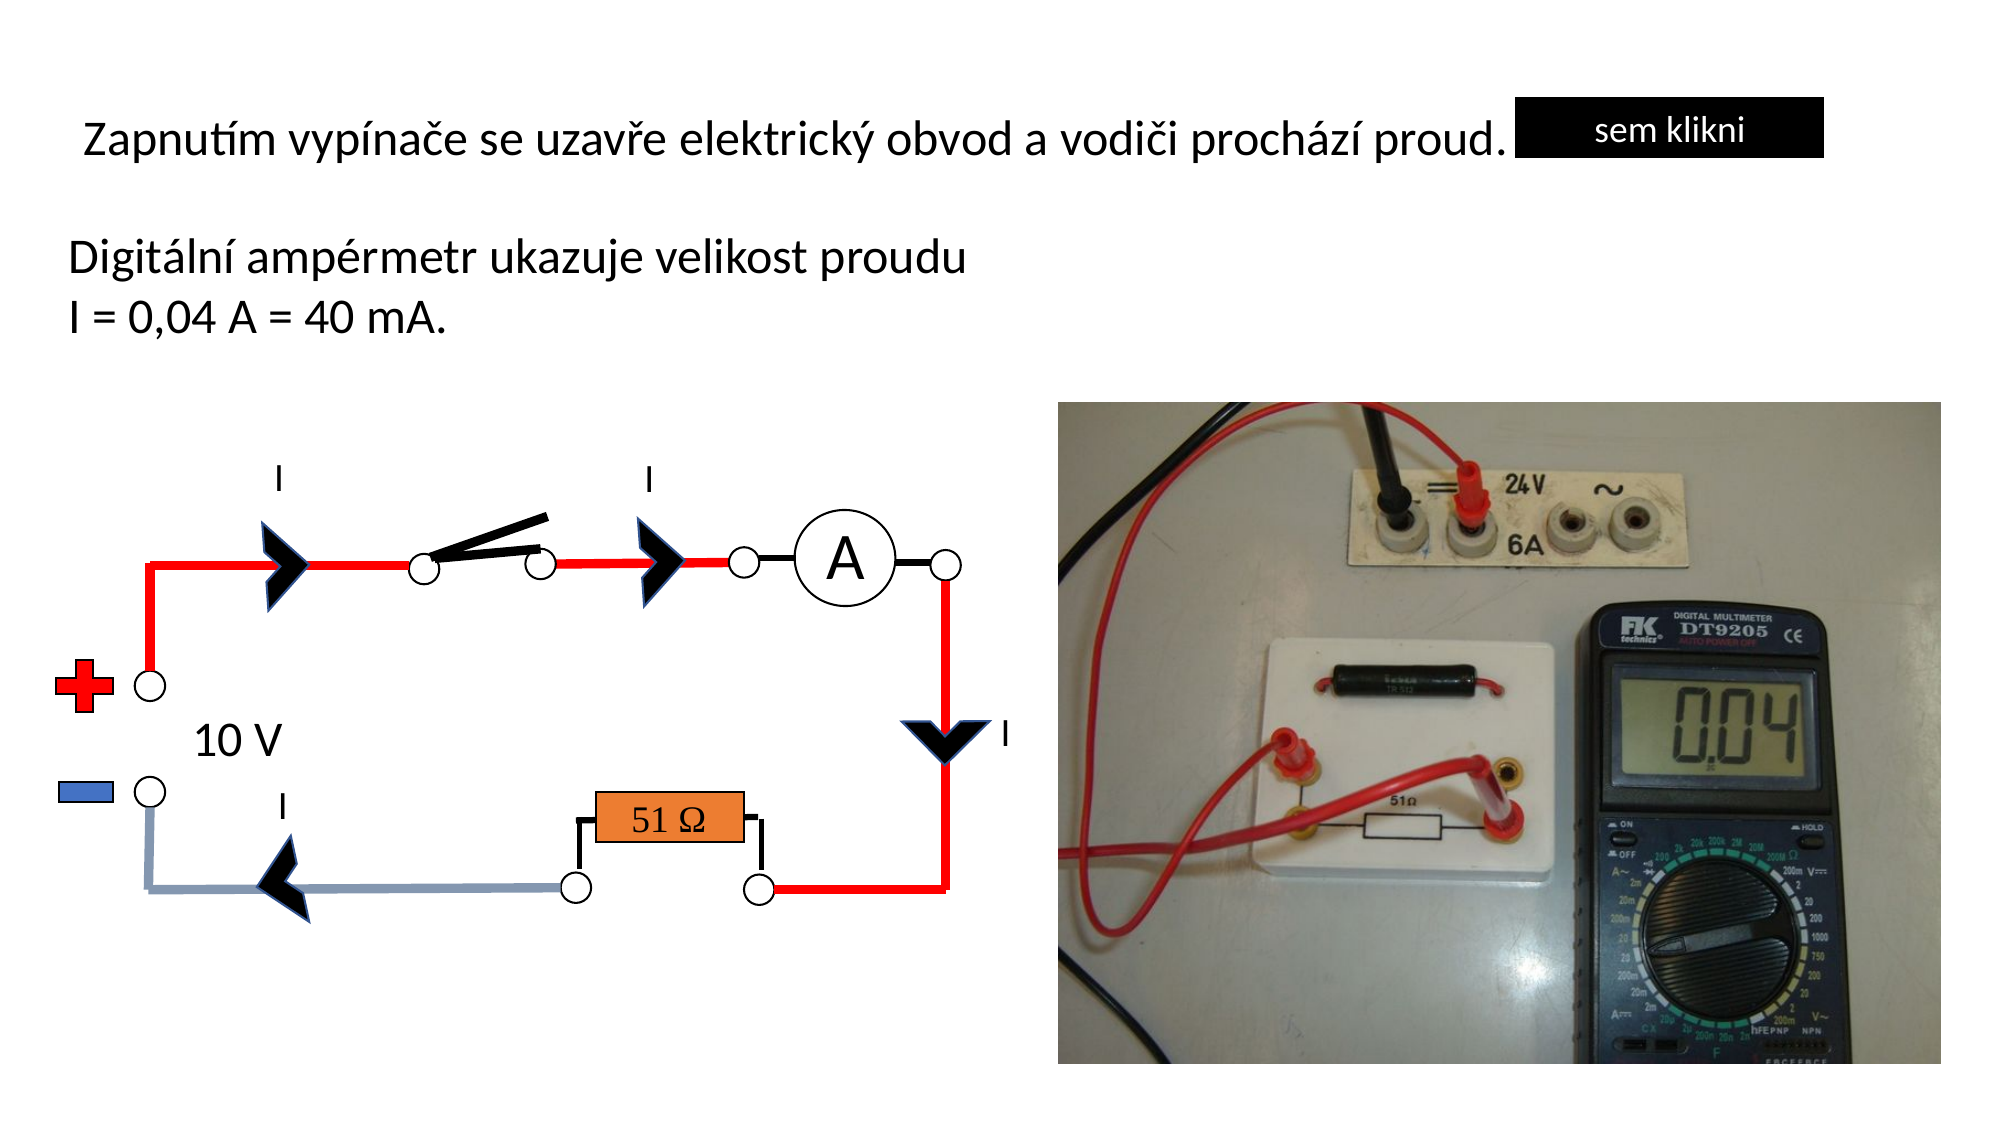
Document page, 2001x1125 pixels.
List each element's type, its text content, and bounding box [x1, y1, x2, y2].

text_box I [262, 774, 304, 835]
text_box [59, 782, 113, 802]
text_box Digitální ampérmetr ukazuje velikost proudu I = 0,04 A = 40 mA. [53, 215, 983, 351]
text_box A [872, 596, 880, 601]
text_box [55, 659, 113, 712]
text_box 51 Ω [616, 787, 722, 848]
text_box A [811, 505, 880, 521]
text_box I [985, 701, 1026, 761]
text_box [637, 518, 686, 607]
text_box [525, 548, 556, 580]
text_box [408, 553, 440, 585]
text_box [901, 721, 985, 766]
text_box [930, 549, 961, 581]
picture [1058, 402, 1941, 1064]
text_box I [629, 447, 670, 508]
text_box A [811, 512, 880, 601]
text_box I [259, 446, 300, 507]
text_box [728, 547, 760, 578]
text_box [262, 522, 310, 611]
text_box [743, 874, 774, 905]
text_box [134, 671, 166, 702]
text_box [722, 791, 744, 843]
text_box 10 V [177, 699, 298, 775]
text_box [256, 835, 310, 922]
text_box Zapnutím vypínače se uzavře elektrický obvod a vodiči prochází proud. [69, 97, 1524, 173]
text_box sem klikni [1516, 97, 1824, 157]
text_box [134, 776, 166, 807]
text_box [596, 791, 616, 843]
text_box [561, 872, 592, 903]
